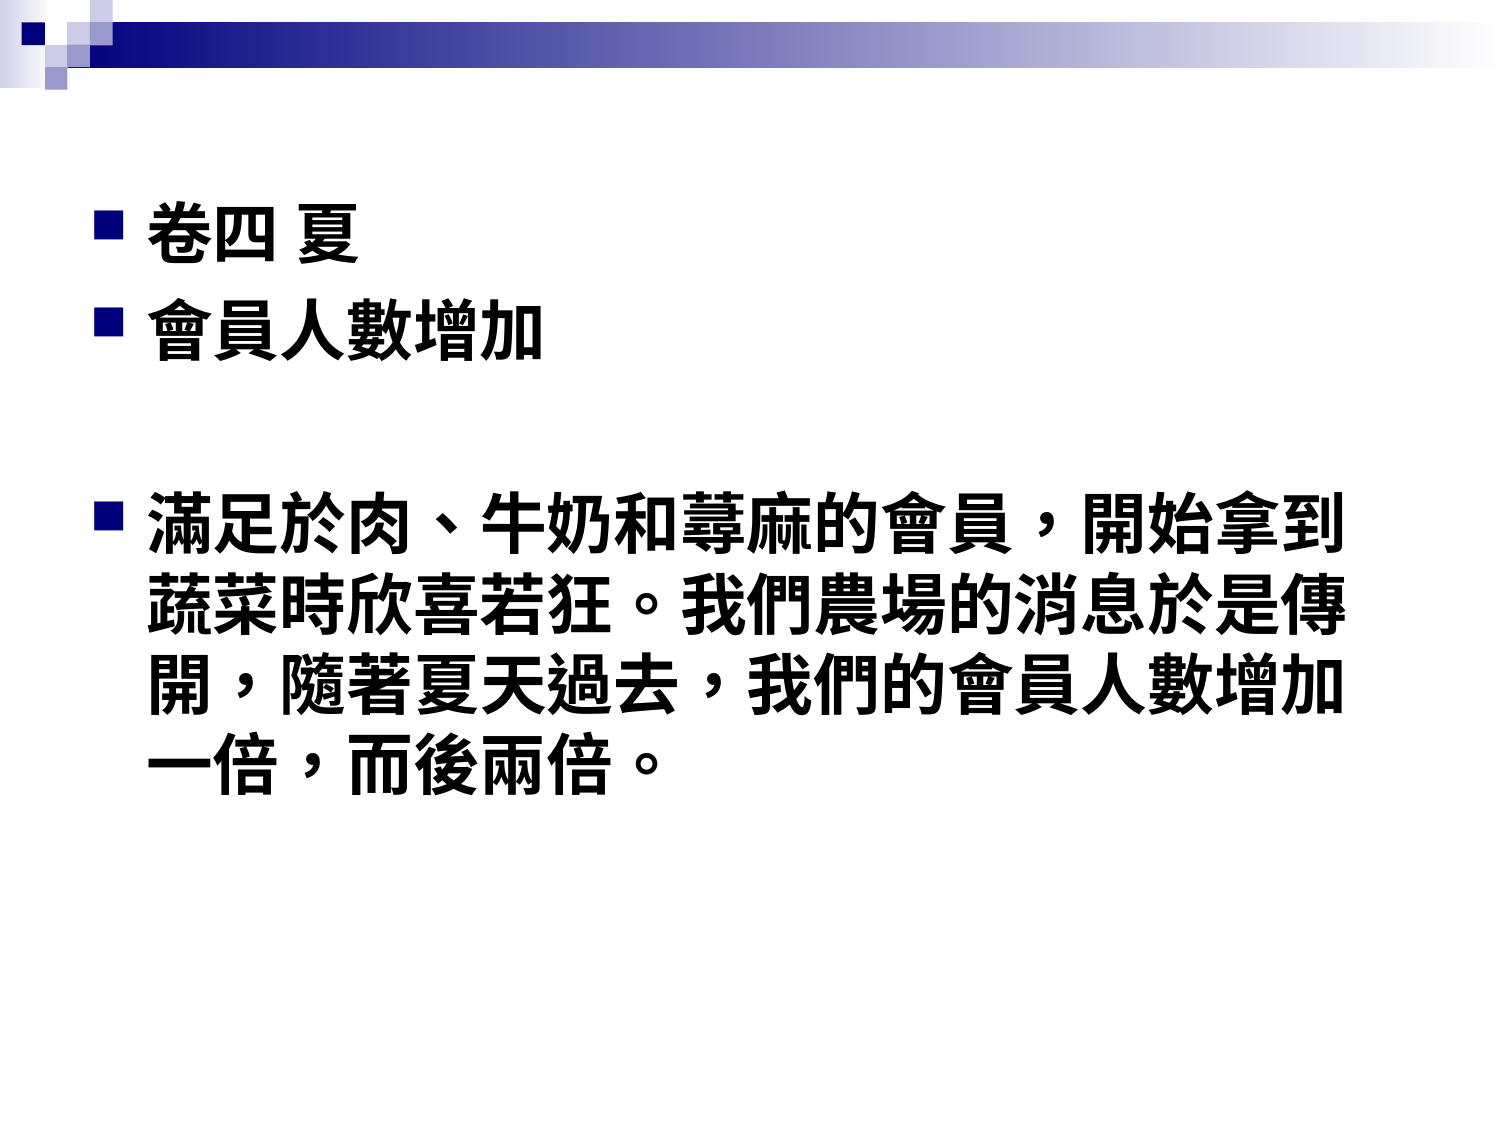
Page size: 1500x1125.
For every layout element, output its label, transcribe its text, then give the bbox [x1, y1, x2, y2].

list 卷四 夏 會員人數增加 滿足於肉、牛奶和蕁麻的會員，開始拿到蔬菜時欣喜若狂。我們農場的消息於是傳開，隨著夏天過去，我們的會員人數增加一倍，而後兩倍。 [75, 184, 1426, 963]
